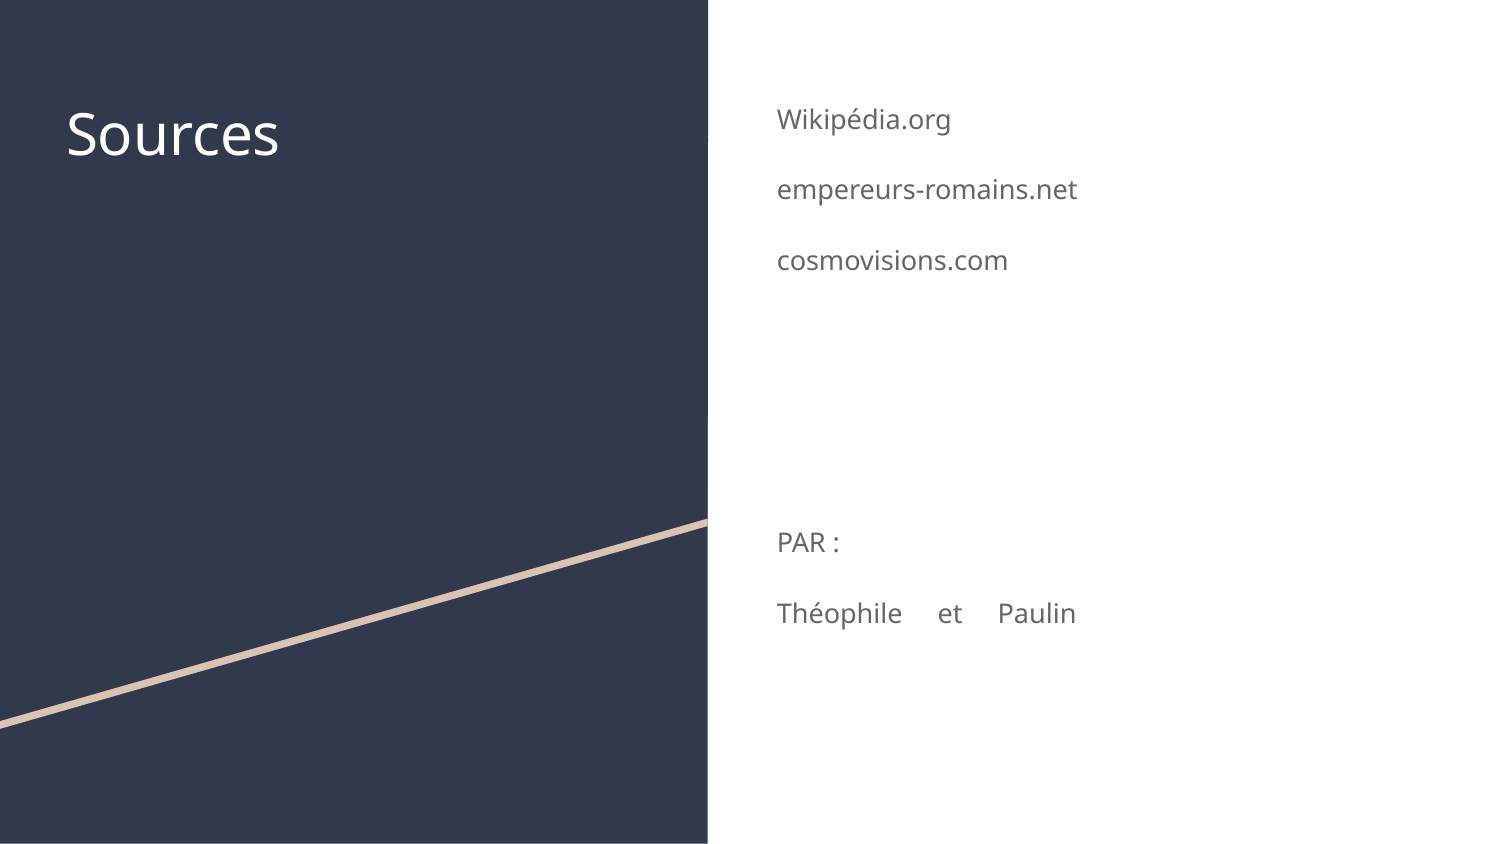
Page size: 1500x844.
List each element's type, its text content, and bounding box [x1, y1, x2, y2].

title Sources [51, 82, 660, 494]
list Wikipédia.org empereurs-romains.net cosmovisions.com PAR : Théophile et Paulin [761, 82, 1446, 755]
